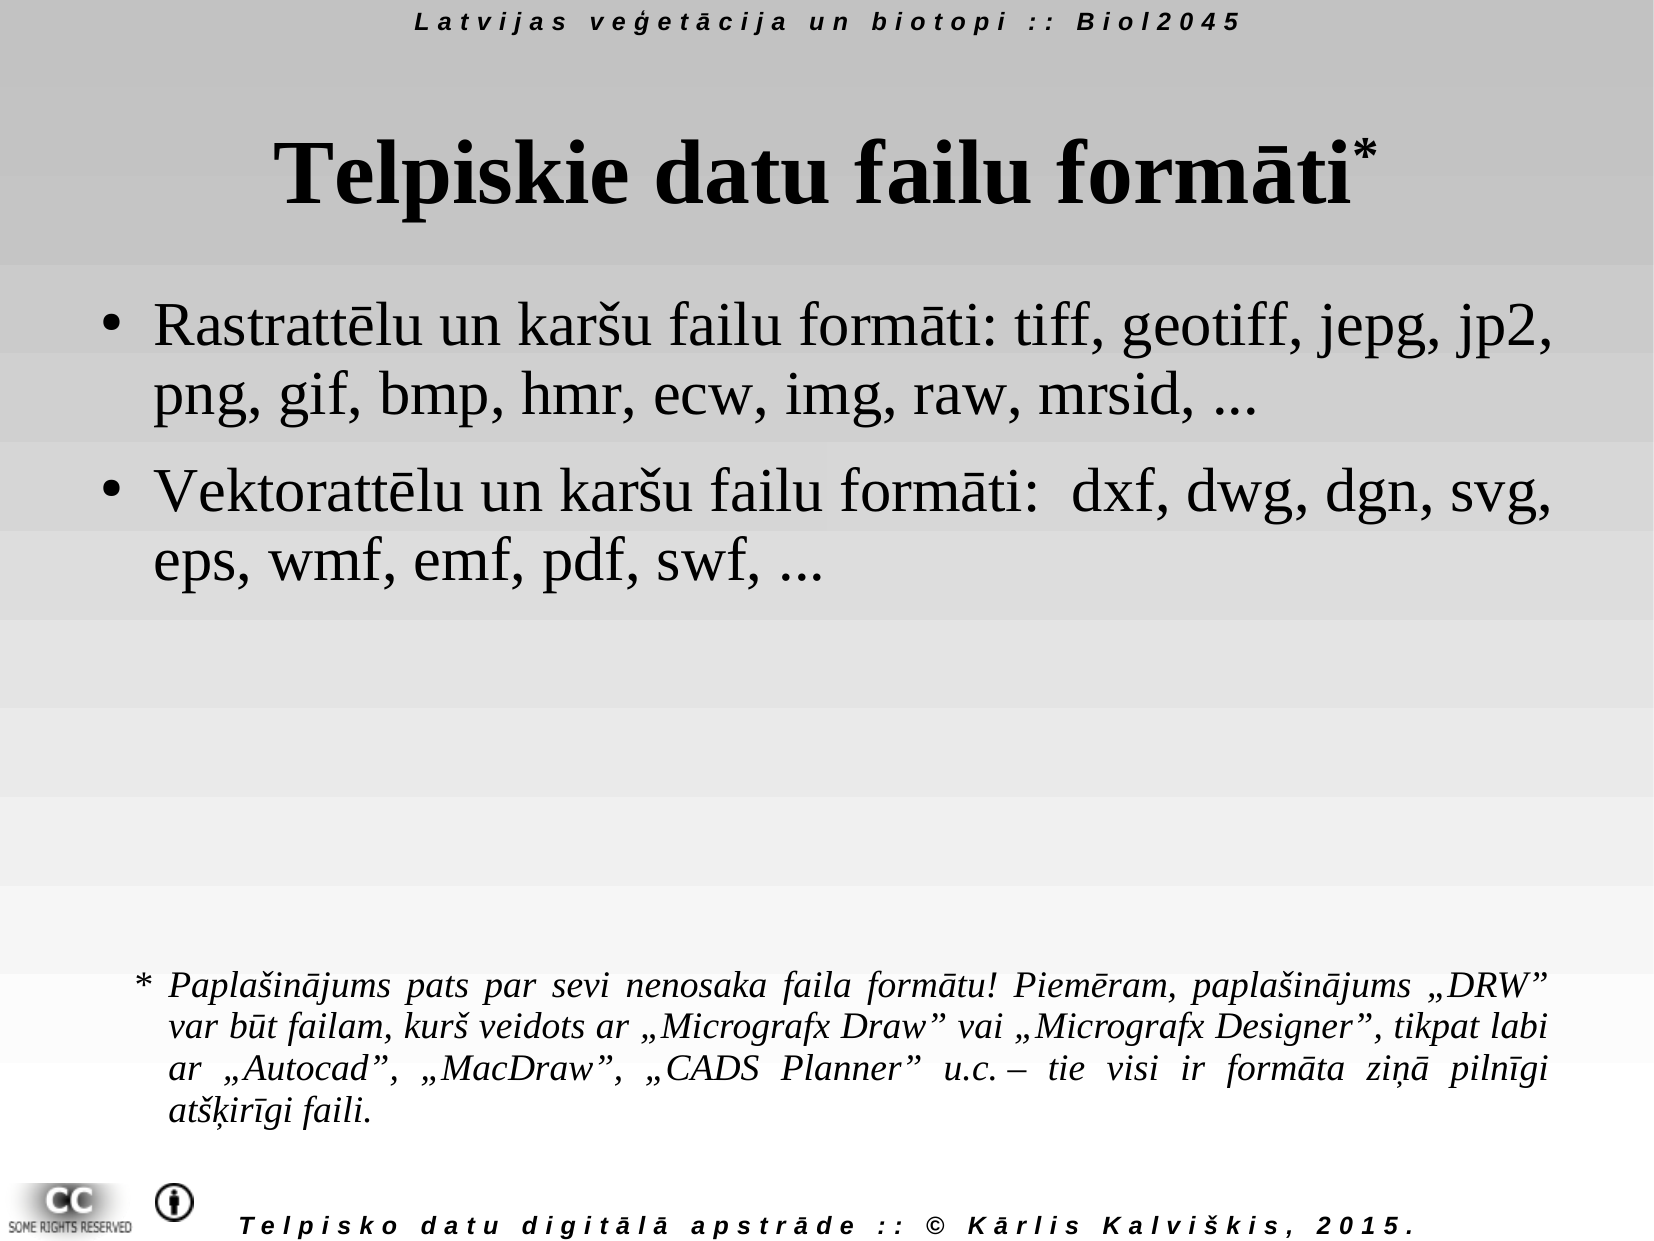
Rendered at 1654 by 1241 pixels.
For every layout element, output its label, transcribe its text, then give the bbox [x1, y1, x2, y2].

list Rastrattēlu un karšu failu formāti: tiff, geotiff, jepg, jp2, png, gif, bmp, hmr, ecw, img, raw, mrsid, ... Vektorattēlu un karšu failu formāti: dxf, dwg, dgn, svg, eps, wmf, emf, pdf, swf, ... [82, 289, 1571, 1113]
picture [0, 0, 1654, 1241]
text_box * Paplašinājums pats par sevi nenosaka faila formātu! Piemēram, paplašinājums „DRW” var būt failam, kurš veidots ar „Micrografx Draw” vai „Micrografx Designer”, tikpat labi ar „Autocad”, „MacDraw”, „CADS Planner” u.c. – tie visi ir formāta ziņā pilnīgi atšķirīgi faili. [118, 956, 1565, 1138]
title Telpiskie datu failu formāti* [29, 49, 1625, 296]
